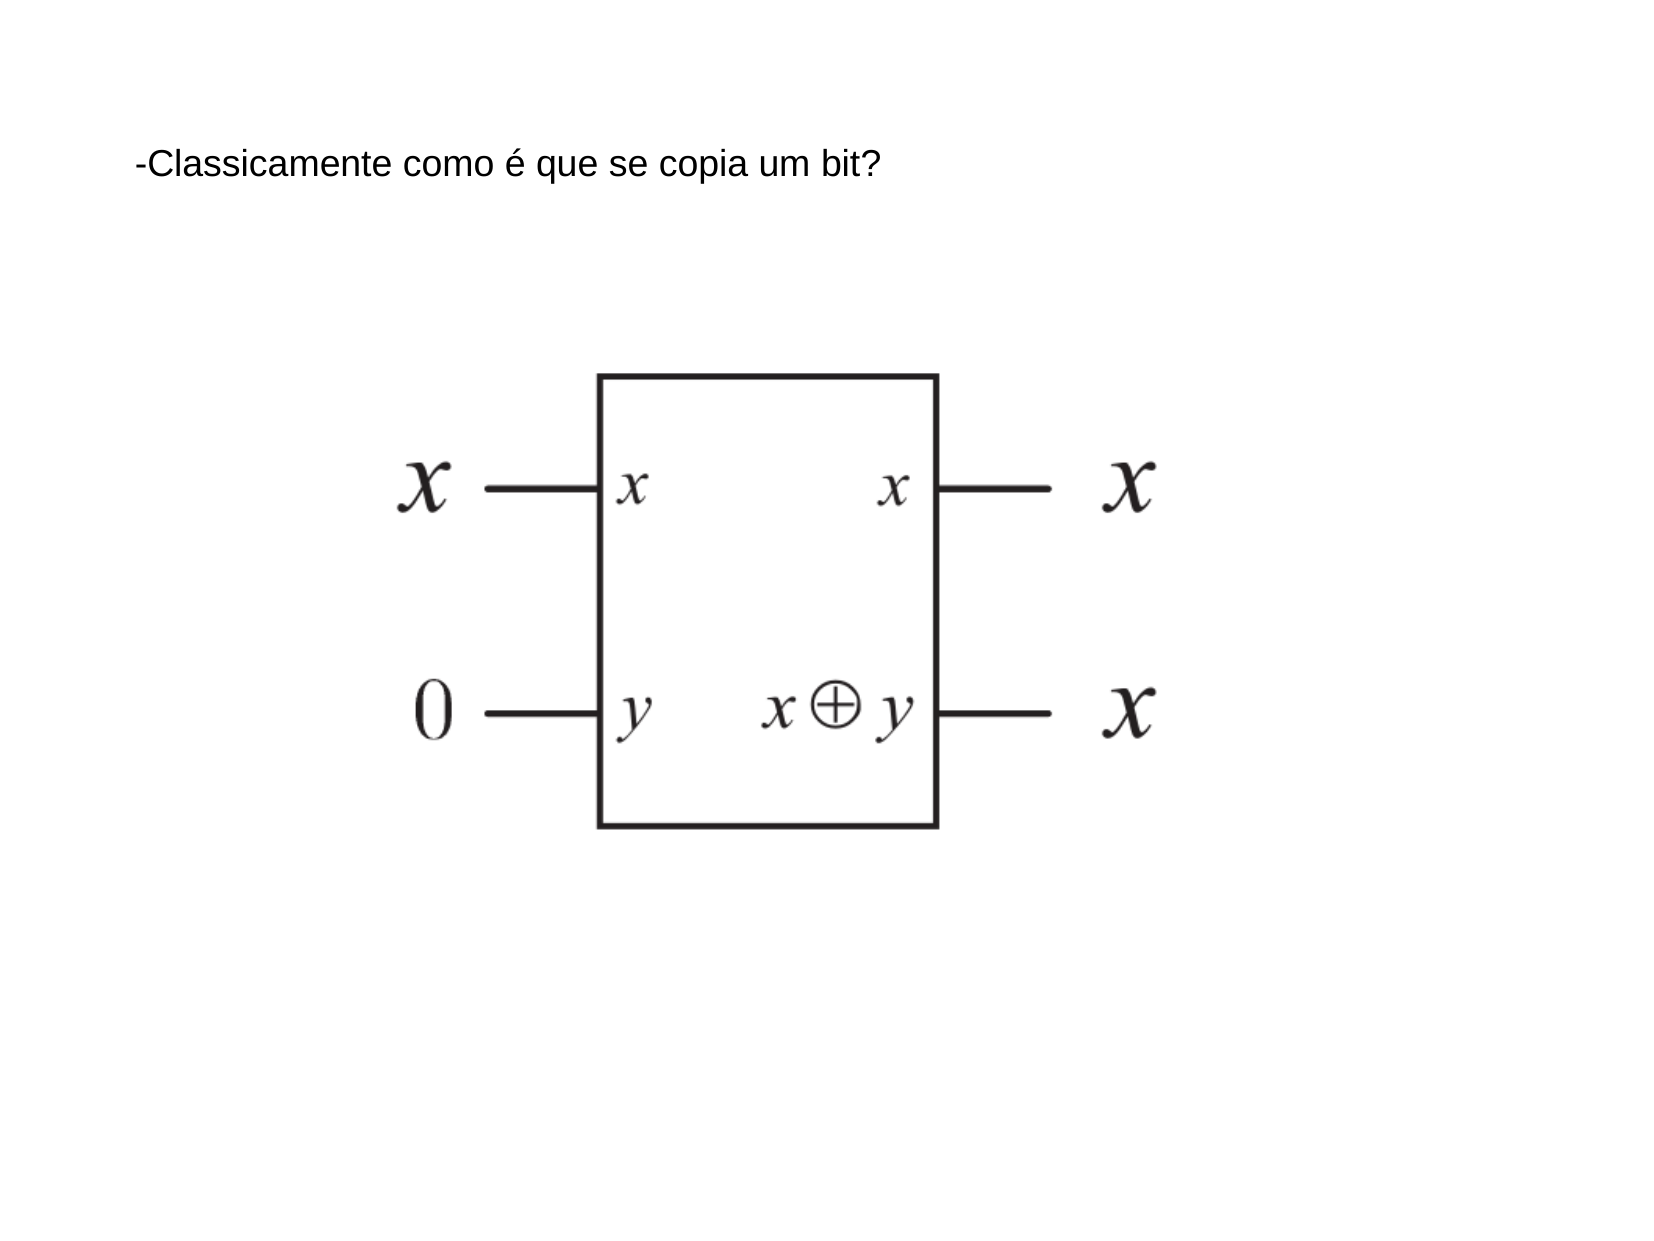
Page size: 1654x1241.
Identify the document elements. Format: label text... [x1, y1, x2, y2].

picture [255, 314, 1307, 894]
text_box -Classicamente como é que se copia um bit? [120, 135, 1126, 192]
